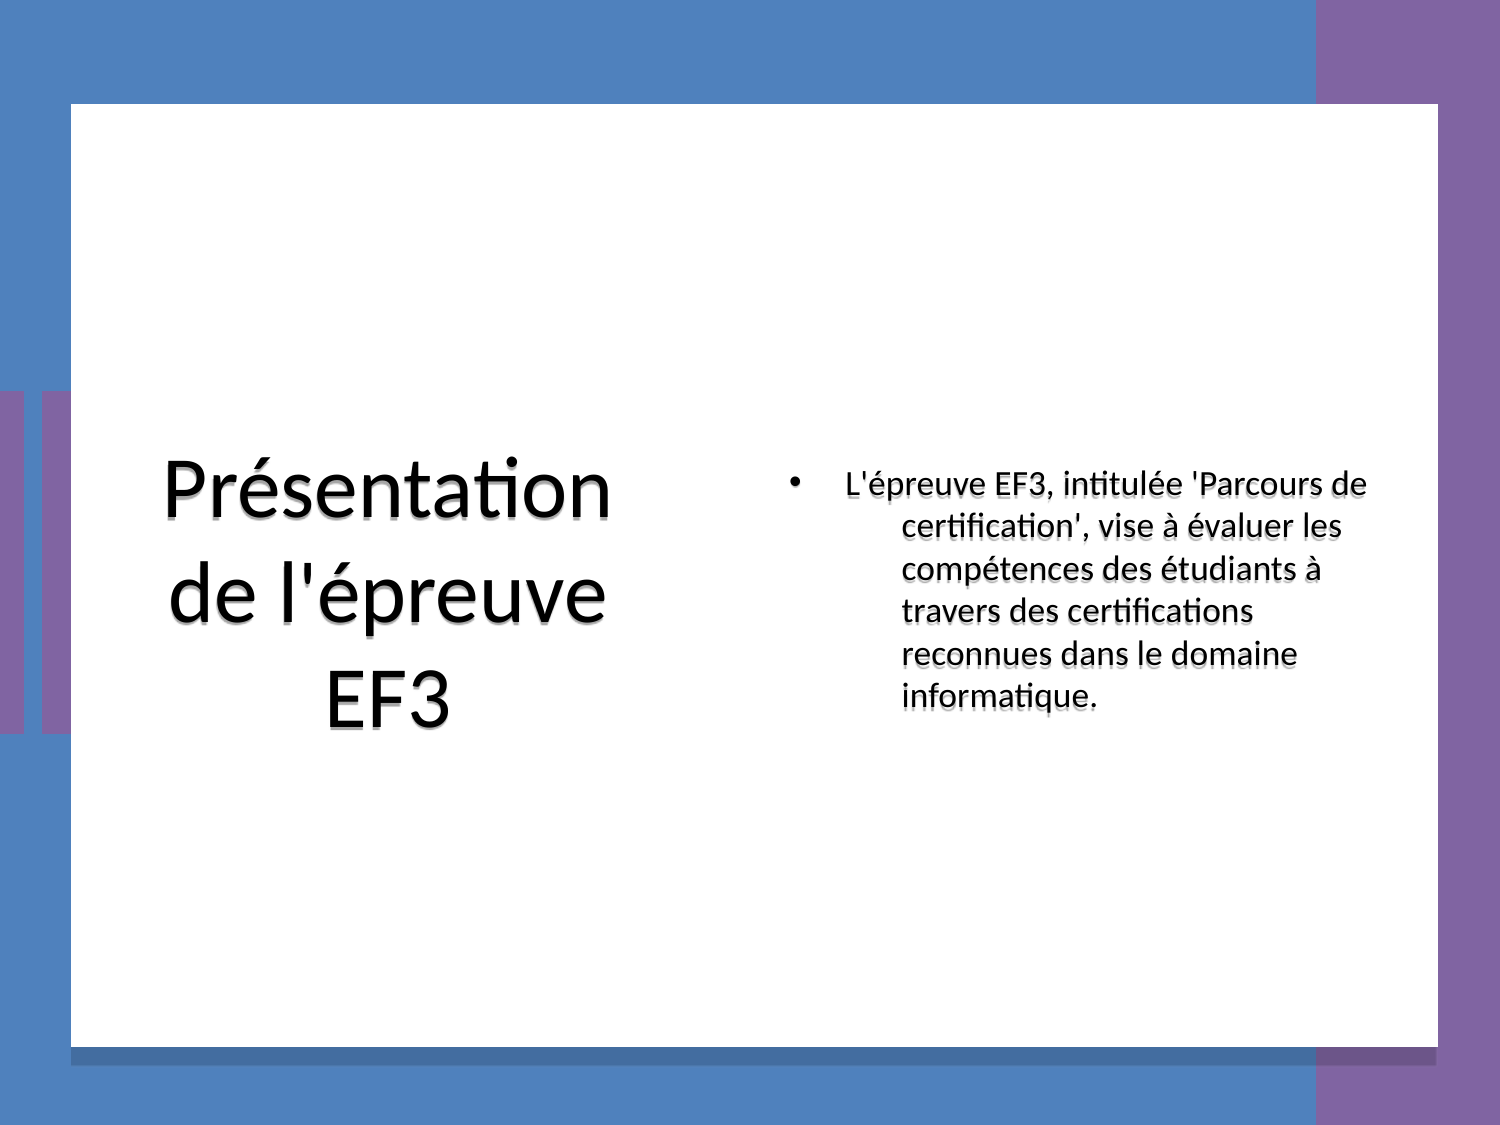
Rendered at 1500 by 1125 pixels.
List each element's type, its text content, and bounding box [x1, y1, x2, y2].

list L'épreuve EF3, intitulée 'Parcours de certification', vise à évaluer les compétences des étudiants à travers des certifications reconnues dans le domaine informatique. [774, 203, 1386, 972]
text_box [0, 0, 1500, 1125]
title Présentation de l'épreuve EF3 [141, 203, 636, 972]
